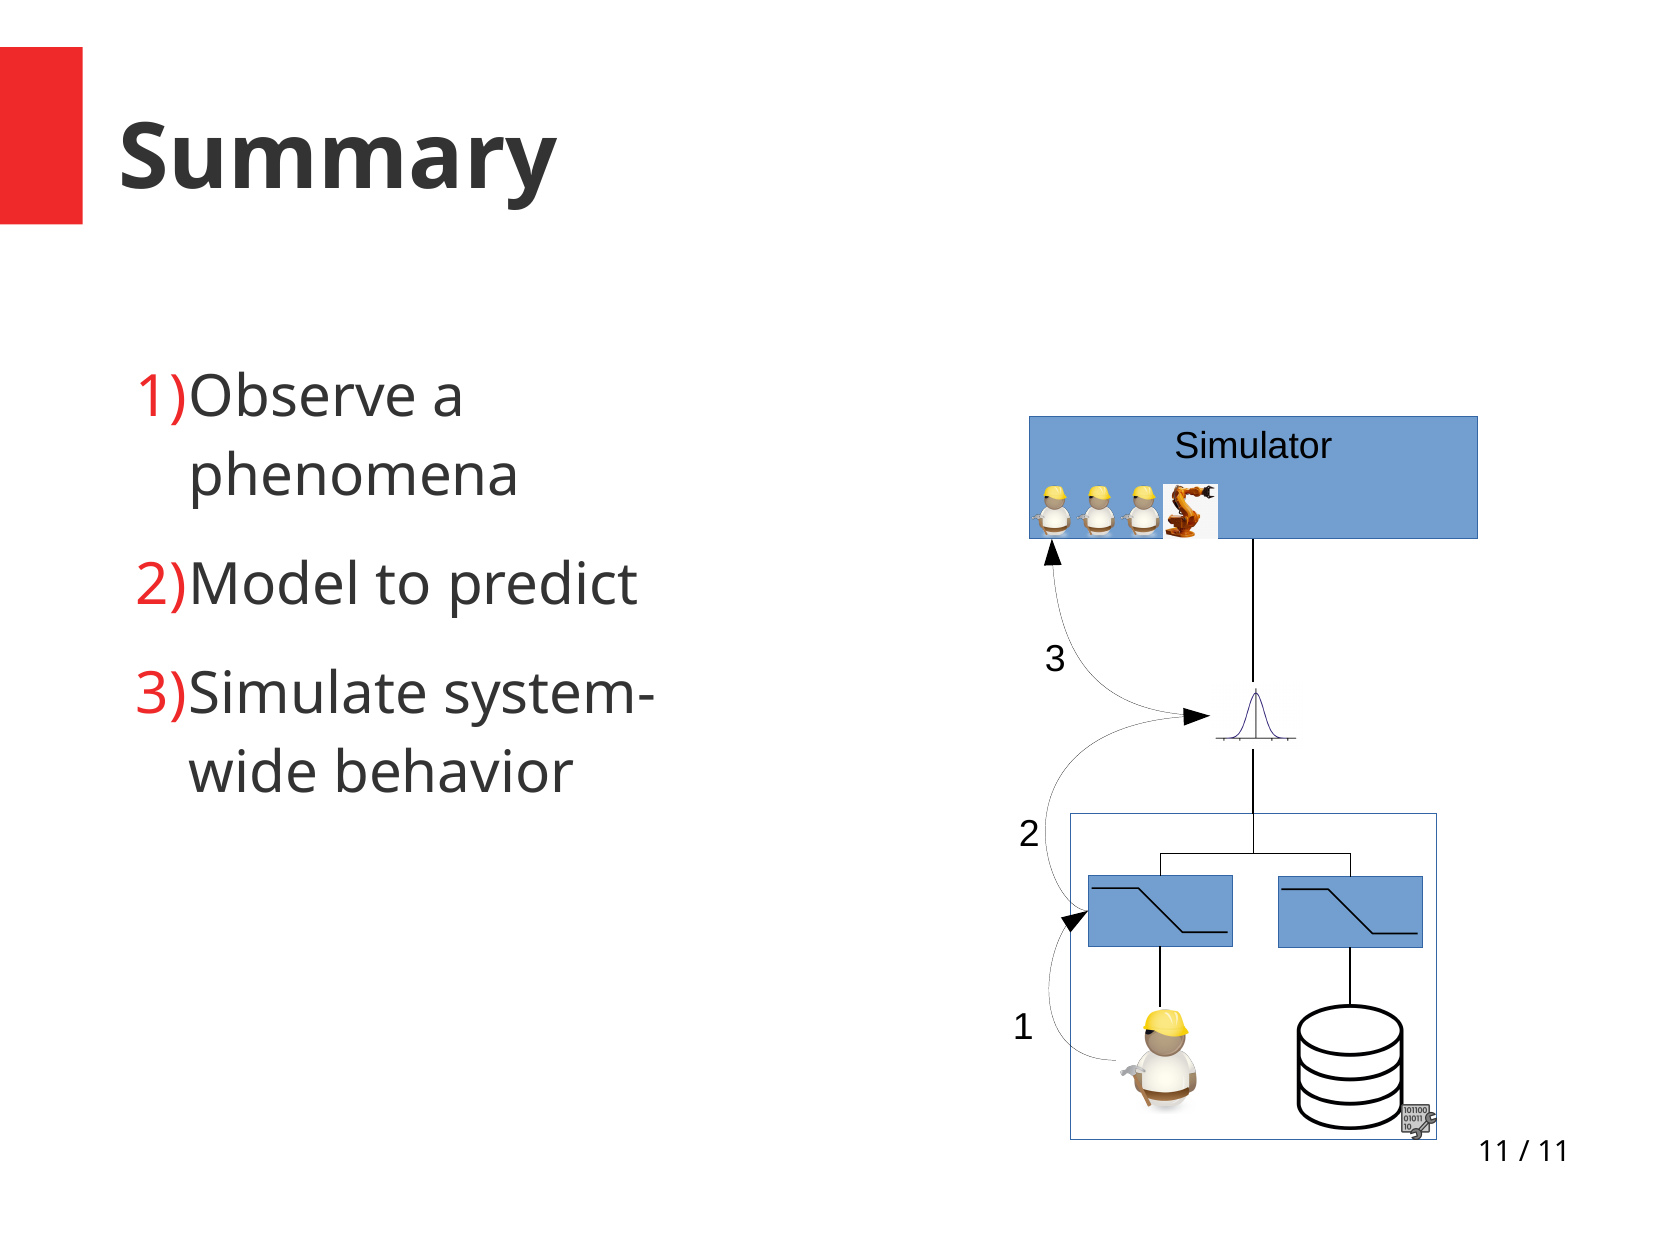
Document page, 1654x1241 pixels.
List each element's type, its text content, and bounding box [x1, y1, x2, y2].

text_box 3 [1030, 629, 1081, 687]
text_box [1088, 875, 1233, 947]
picture [1115, 1006, 1205, 1114]
text_box 2 [1004, 805, 1055, 863]
picture [1210, 682, 1303, 749]
list Observe a phenomena Model to predict Simulate system-wide behavior [118, 354, 773, 1074]
text_box [1278, 876, 1423, 948]
picture [1287, 1004, 1437, 1140]
text_box Simulator [1029, 416, 1478, 539]
title Summary [118, 49, 1571, 257]
picture [1029, 484, 1218, 539]
text_box 1 [998, 998, 1049, 1056]
